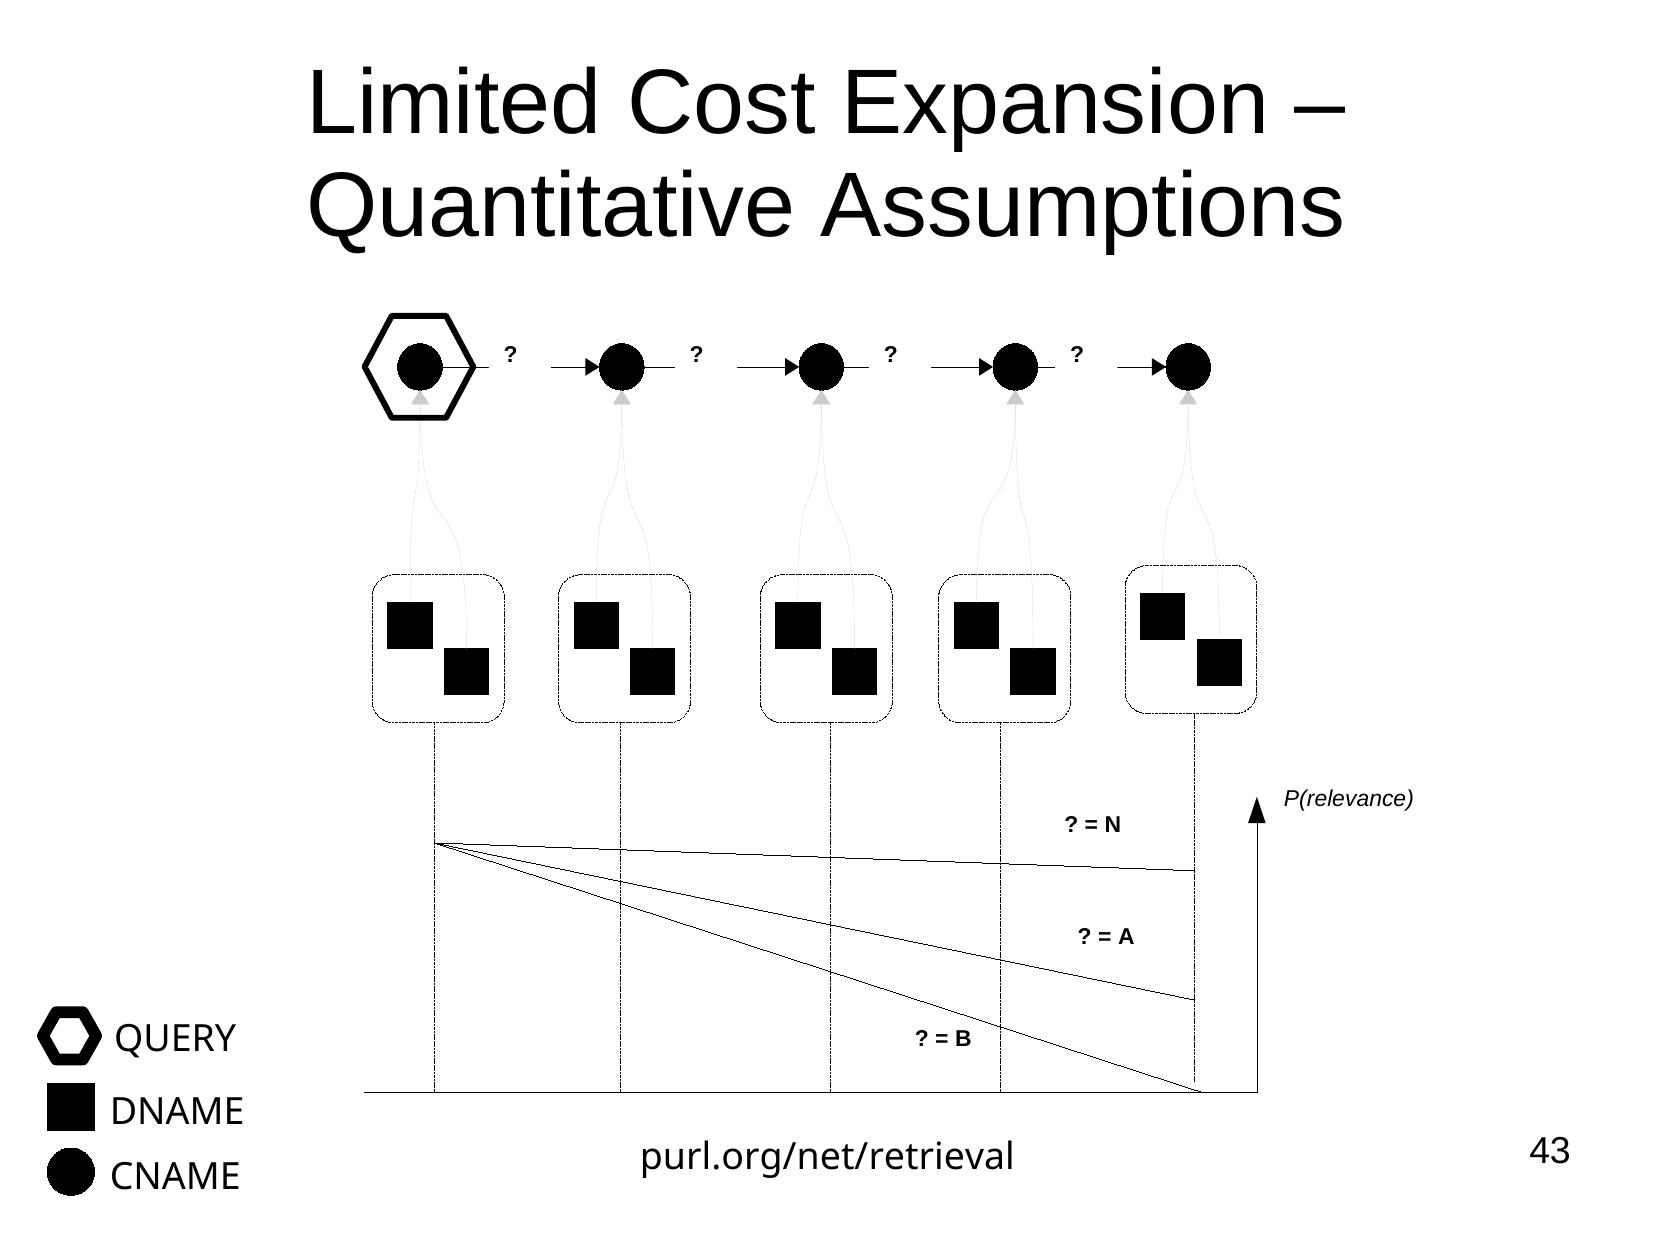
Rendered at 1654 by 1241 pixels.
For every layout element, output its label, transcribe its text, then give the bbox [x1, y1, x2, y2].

text_box [387, 602, 433, 649]
text_box [397, 343, 443, 391]
text_box [574, 602, 619, 649]
text_box [832, 648, 877, 695]
text_box [47, 1148, 95, 1196]
text_box QUERY [99, 1003, 261, 1072]
text_box [1197, 639, 1242, 686]
text_box [993, 343, 1038, 391]
text_box DNAME [95, 1077, 266, 1145]
text_box [444, 648, 489, 695]
text_box [1166, 343, 1211, 391]
text_box [47, 1083, 95, 1131]
text_box ? = B [900, 1018, 1040, 1084]
text_box ? [674, 334, 738, 400]
text_box [799, 343, 844, 391]
text_box ? [868, 334, 932, 400]
text_box ? = A [1062, 916, 1203, 982]
text_box [1010, 648, 1056, 695]
text_box [775, 602, 821, 649]
text_box [599, 343, 645, 391]
text_box [954, 602, 999, 649]
title Limited Cost Expansion – Quantitative Assumptions [82, 49, 1571, 257]
text_box [630, 648, 675, 695]
text_box ? [1055, 334, 1118, 400]
text_box ? [488, 334, 551, 400]
text_box ? = N [1049, 804, 1190, 870]
text_box CNAME [95, 1142, 262, 1210]
text_box [1140, 593, 1185, 640]
text_box P(relevance) [1269, 778, 1545, 848]
